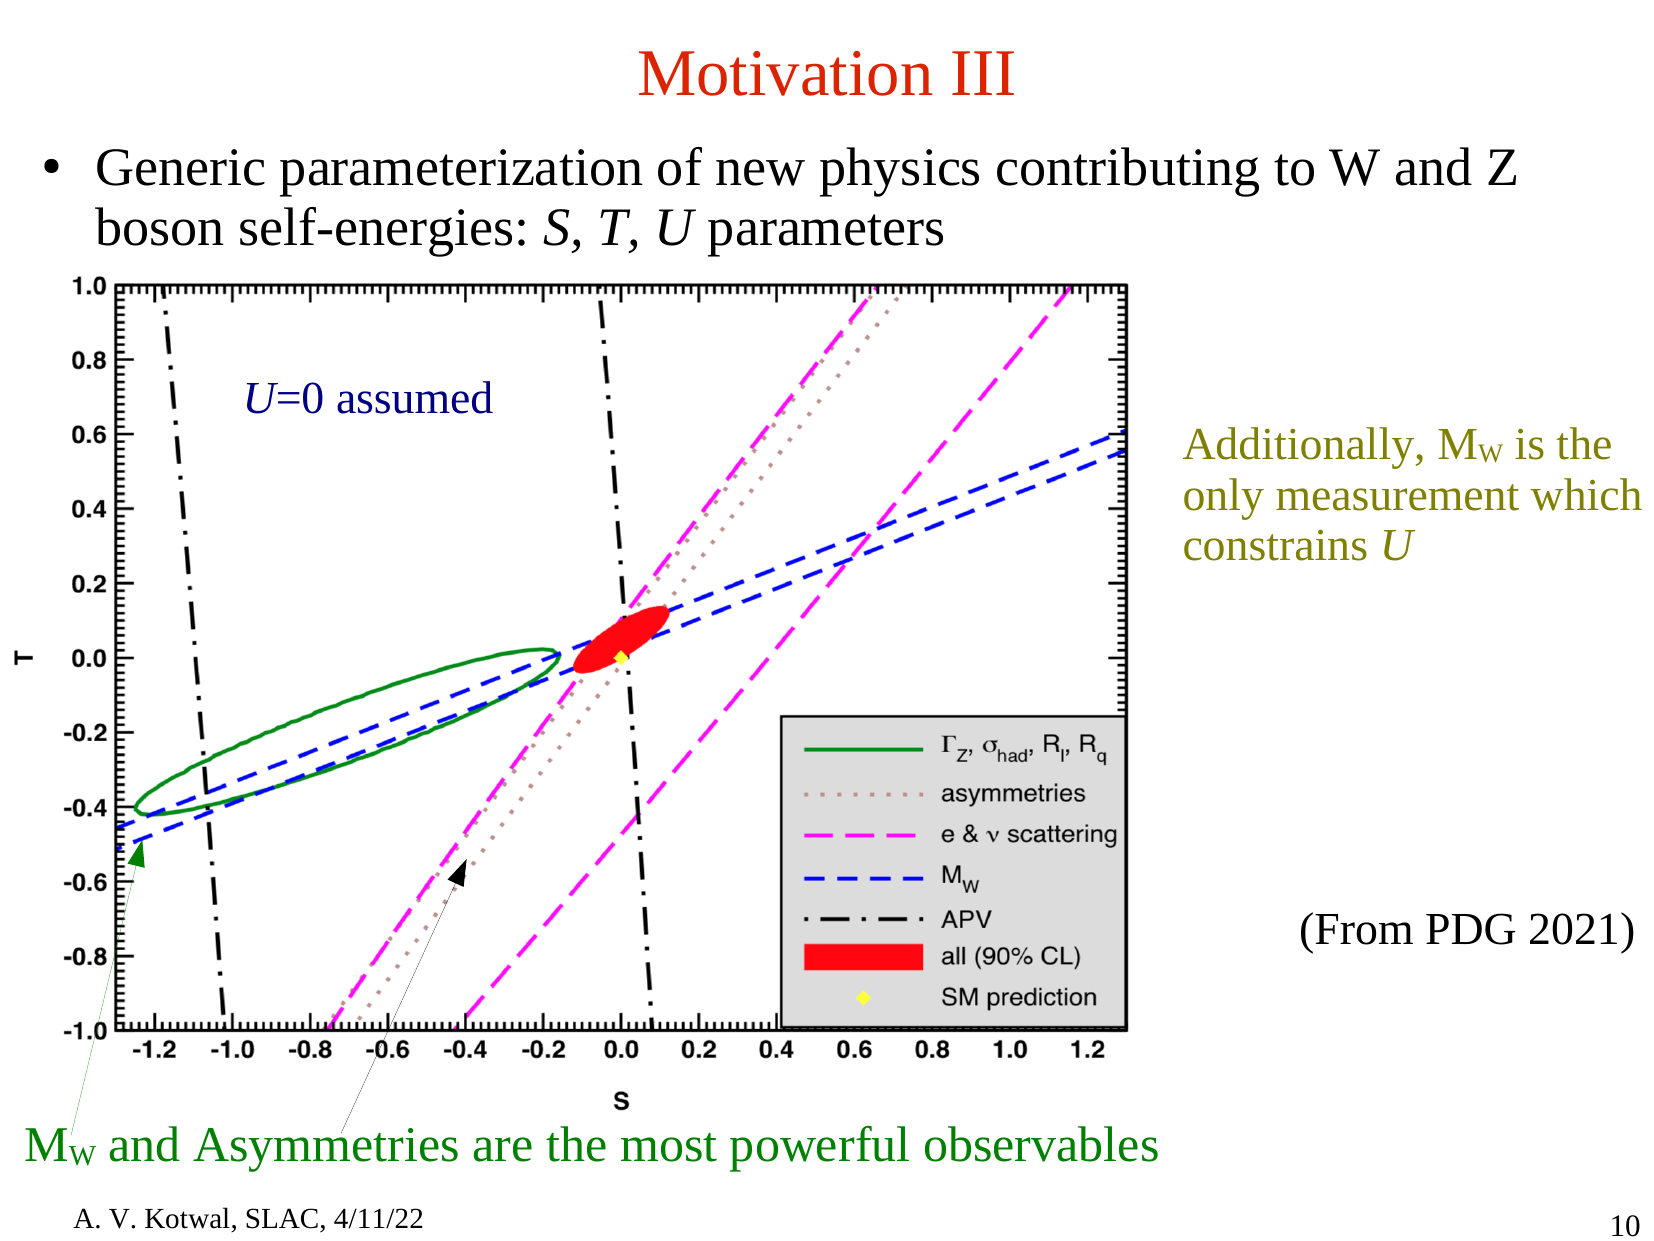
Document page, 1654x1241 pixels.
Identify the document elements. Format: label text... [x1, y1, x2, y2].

text_box U=0 assumed [242, 372, 494, 424]
picture [3, 264, 1153, 1117]
title Motivation III [121, 0, 1534, 150]
text_box Additionally, MW is the only measurement which constrains U [1182, 418, 1644, 642]
list Generic parameterization of new physics contributing to W and Z boson self-energies: S, T, U parameters [24, 137, 1645, 1067]
text_box MW and Asymmetries are the most powerful observables [11, 1116, 1644, 1194]
text_box (From PDG 2021) [1299, 903, 1636, 955]
